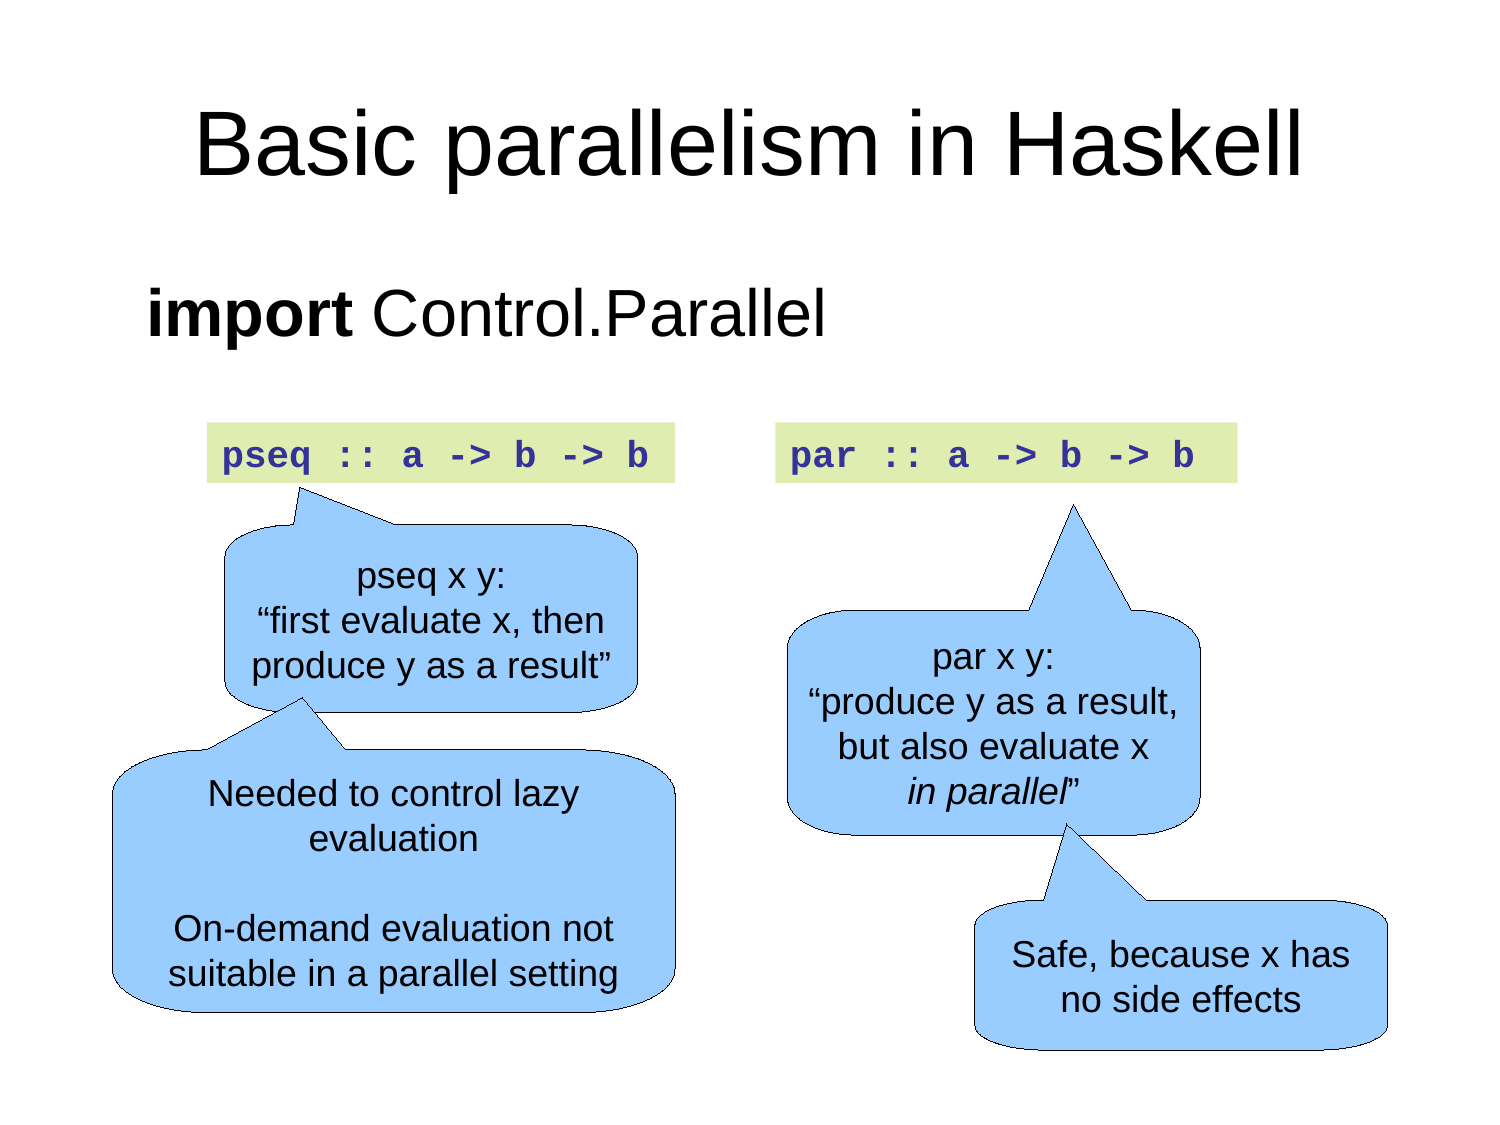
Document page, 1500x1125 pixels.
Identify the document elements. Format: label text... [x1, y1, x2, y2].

text_box par :: a -> b -> b [775, 422, 1238, 483]
text_box pseq x y: “first evaluate x, then produce y as a result” [224, 487, 638, 713]
text_box Safe, because x has no side effects [974, 823, 1388, 1051]
list import Control.Parallel [75, 262, 1426, 1005]
text_box pseq :: a -> b -> b [206, 422, 676, 483]
title Basic parallelism in Haskell [75, 44, 1426, 233]
text_box Needed to control lazy evaluation On-demand evaluation not suitable in a parallel setting [112, 697, 676, 1013]
text_box par x y: “produce y as a result, but also evaluate x in parallel” [787, 504, 1201, 836]
